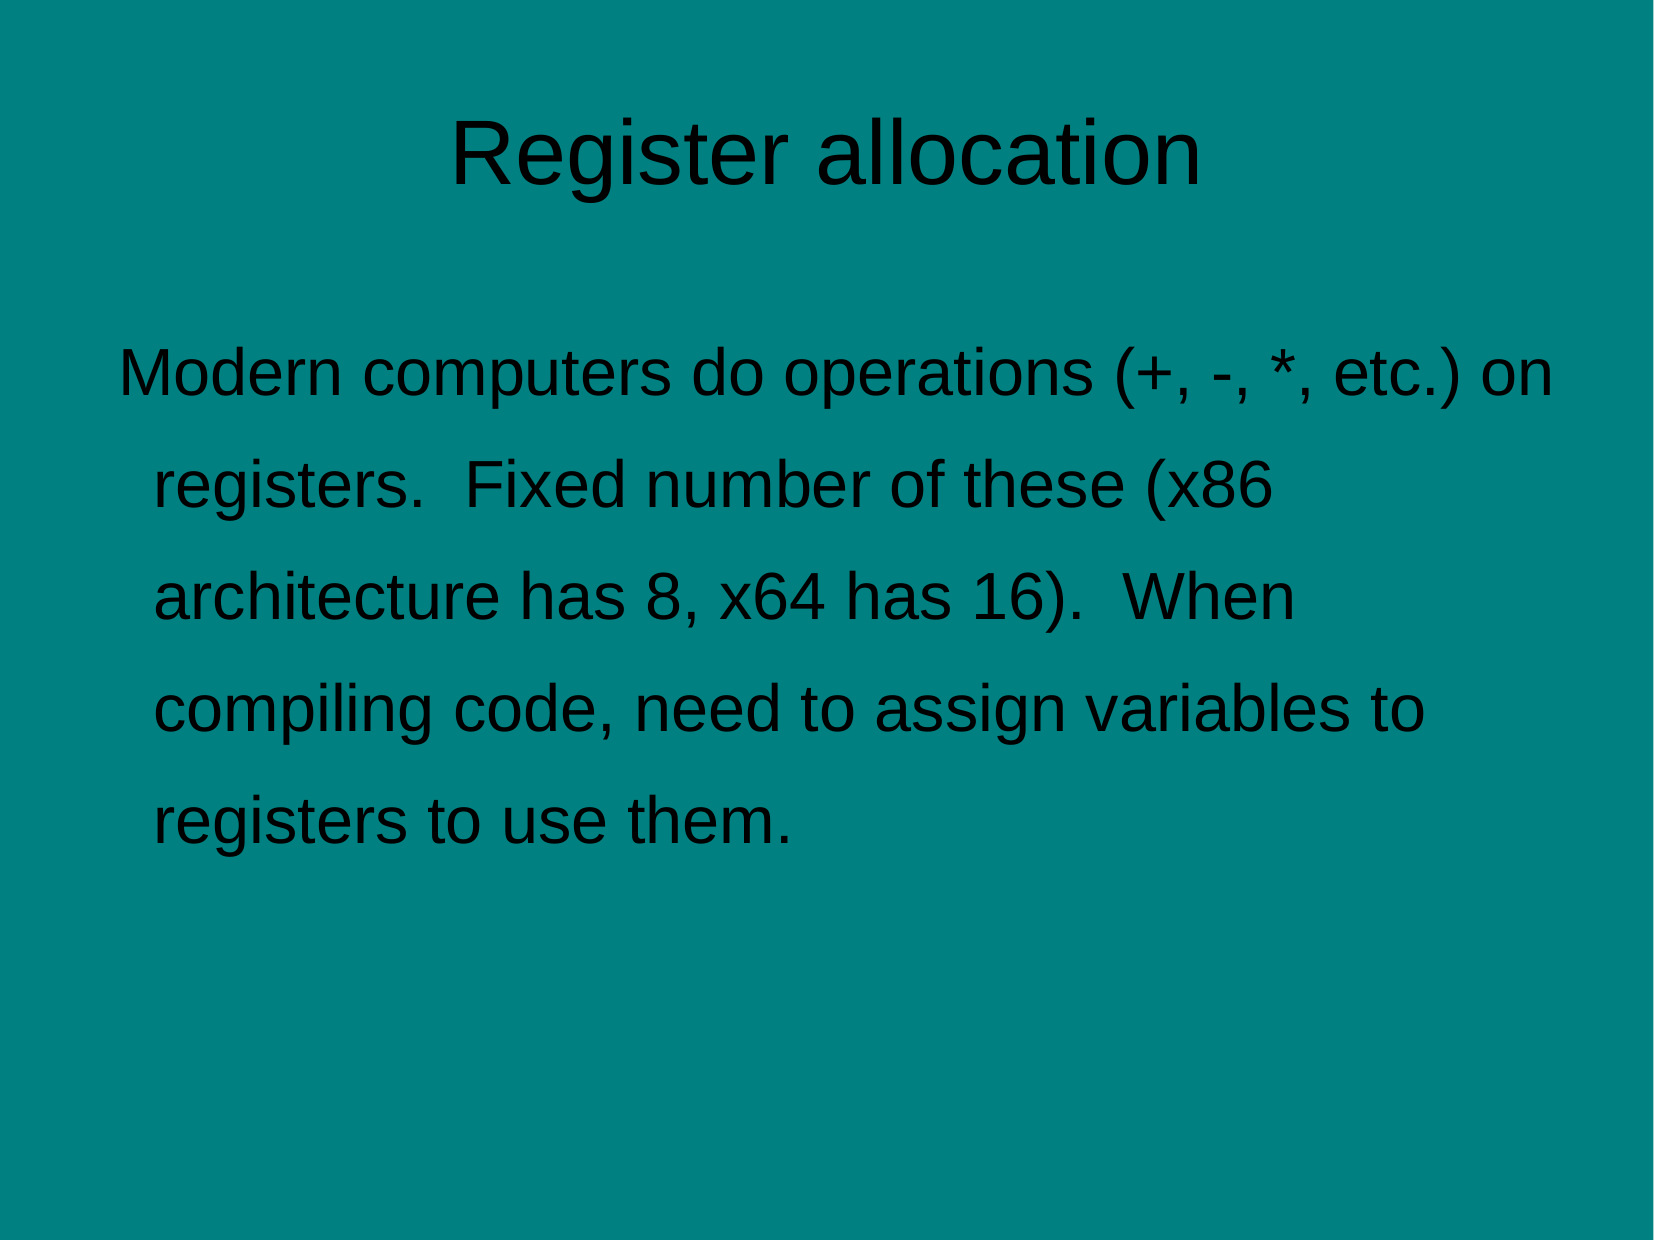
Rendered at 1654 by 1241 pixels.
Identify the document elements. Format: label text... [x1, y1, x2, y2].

title Register allocation [82, 56, 1571, 250]
subtitle Modern computers do operations (+, -, *, etc.) on registers. Fixed number of these (x86 architecture has 8, x64 has 16). When compiling code, need to assign variables to registers to use them. [82, 297, 1571, 1102]
